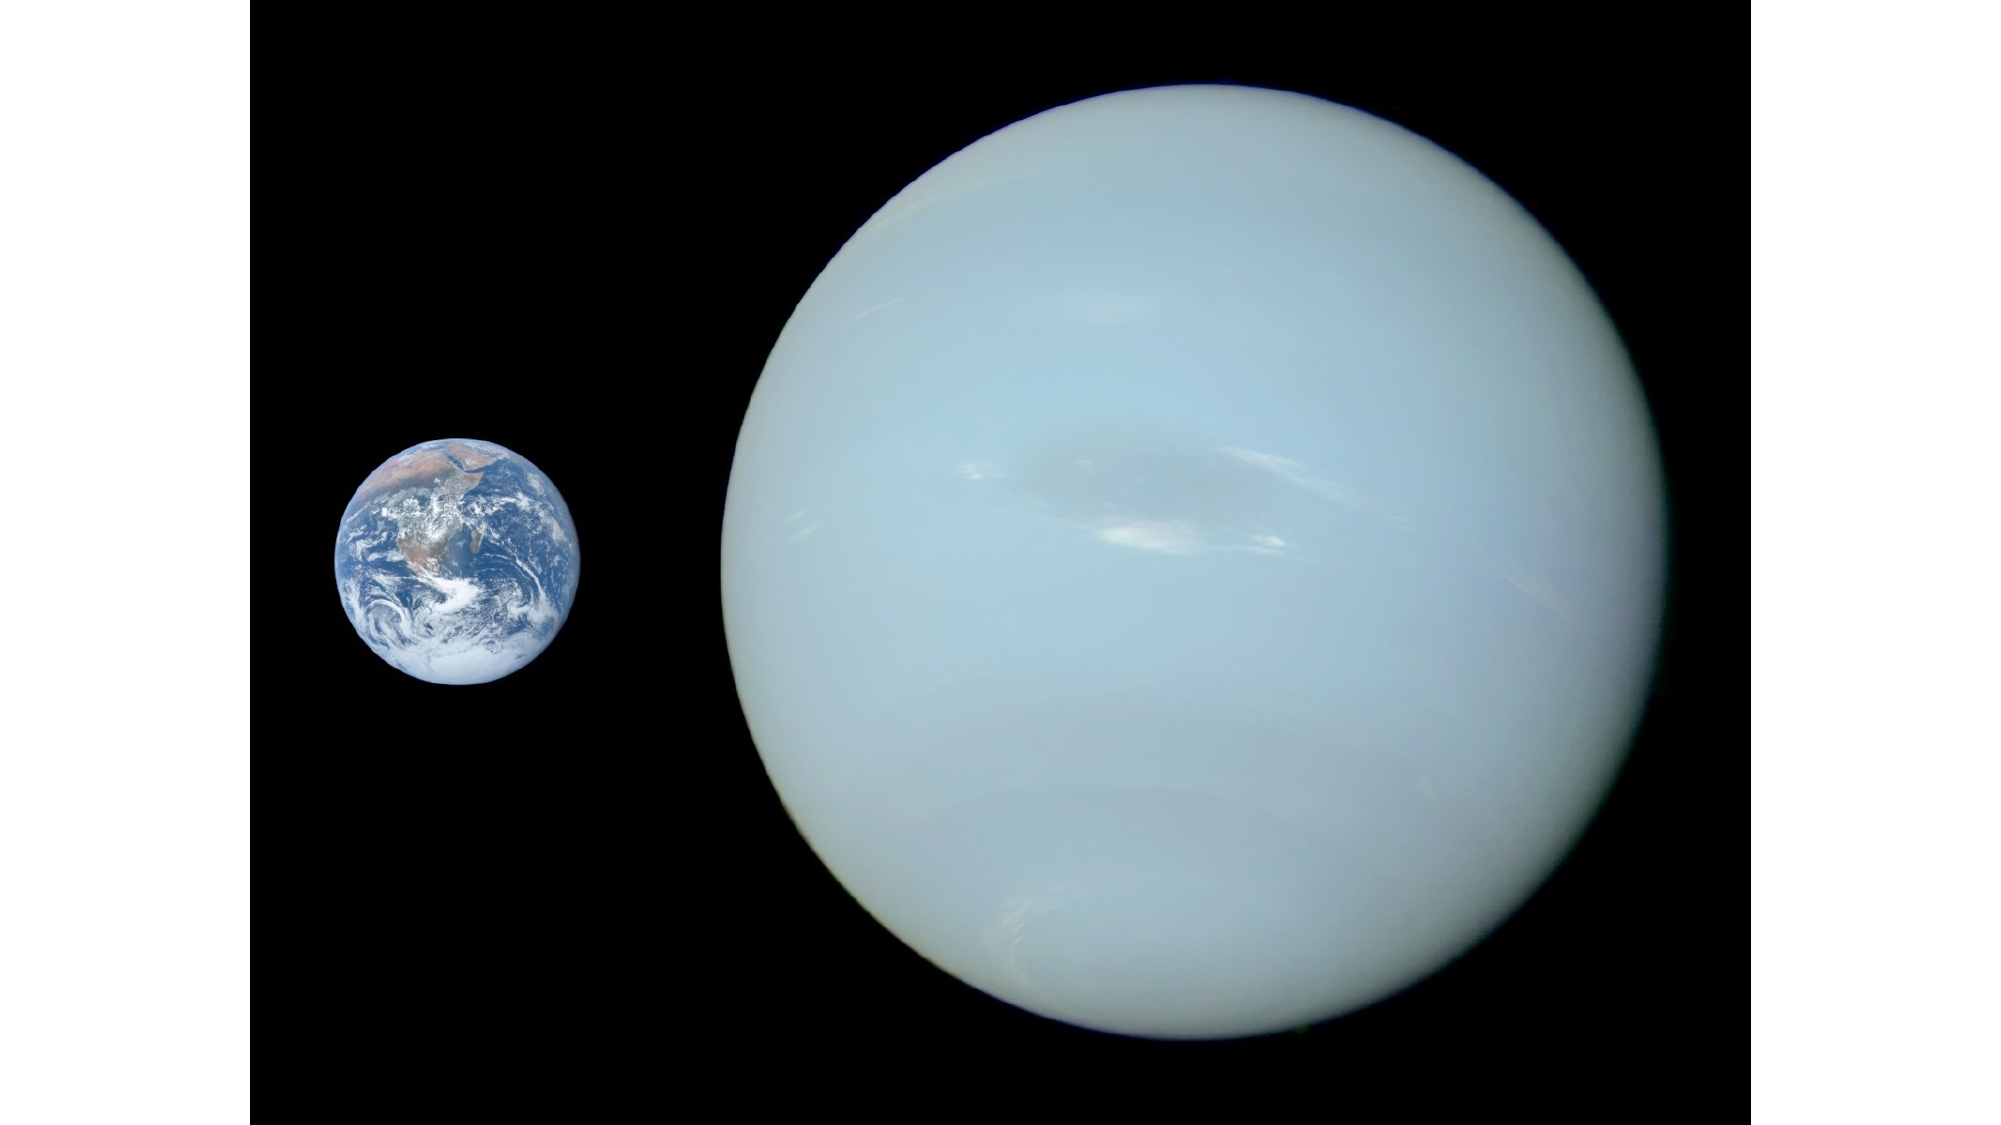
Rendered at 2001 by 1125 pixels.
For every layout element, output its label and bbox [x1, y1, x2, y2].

picture [250, 0, 1751, 1125]
